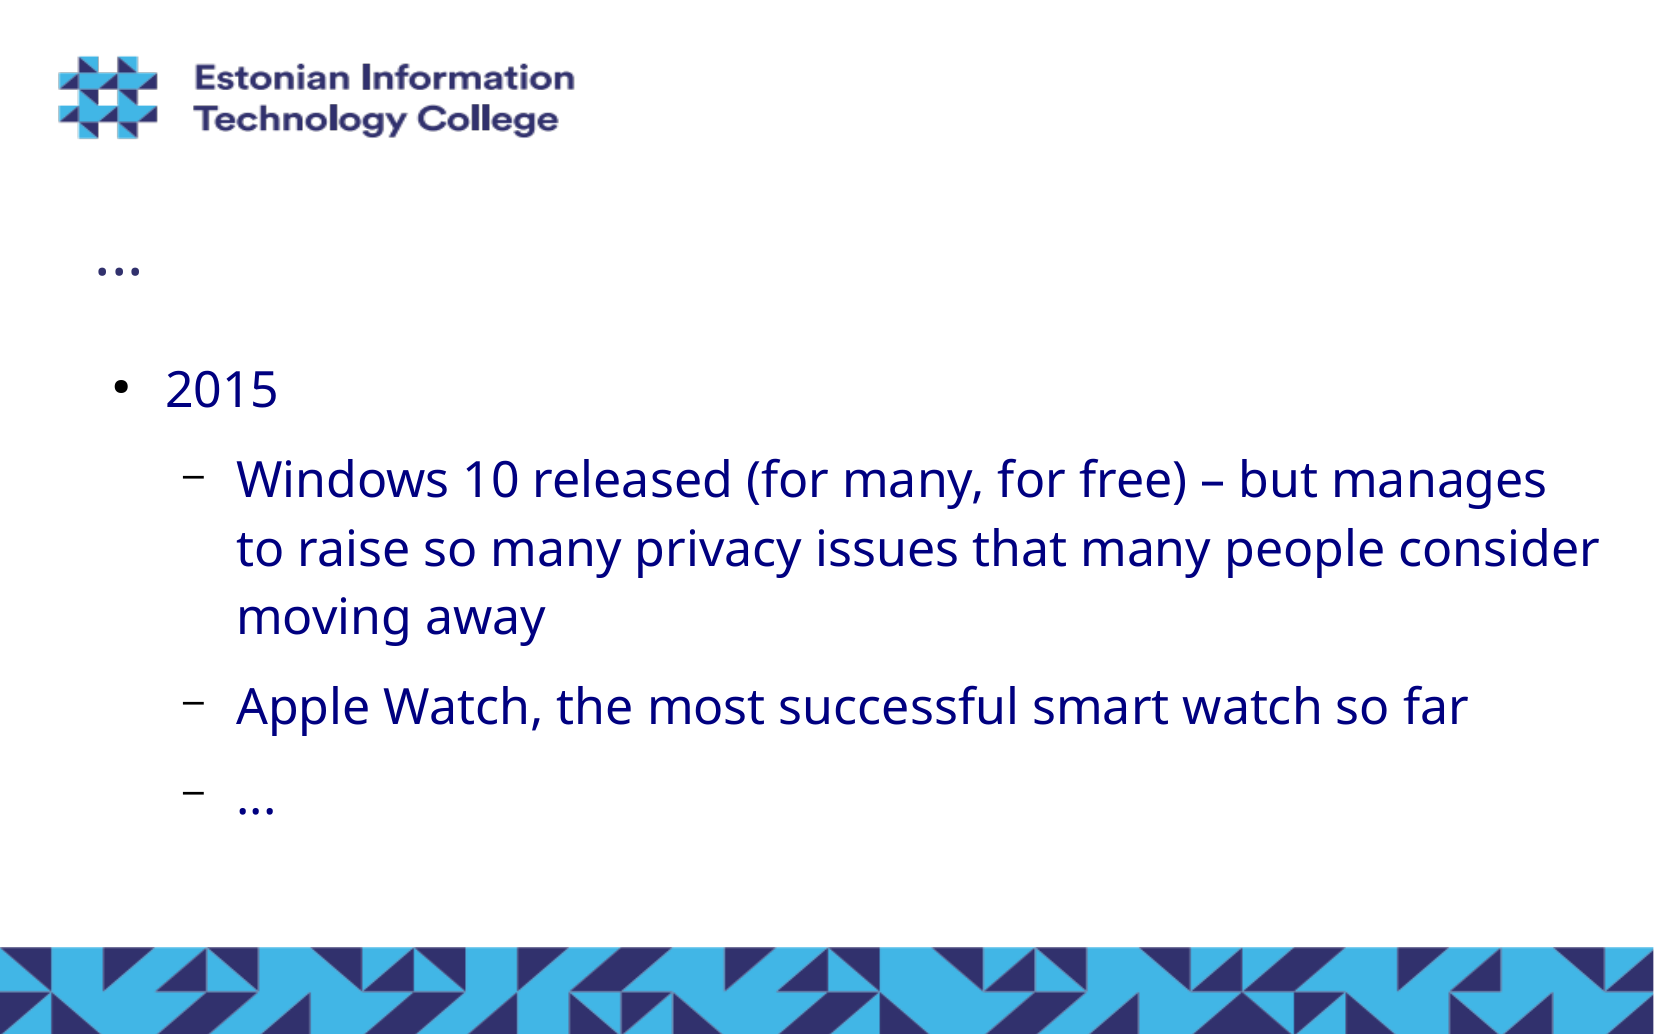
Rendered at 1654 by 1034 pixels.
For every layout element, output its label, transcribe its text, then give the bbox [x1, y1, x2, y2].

title ... [94, 165, 1231, 338]
list 2015 Windows 10 released (for many, for free) – but manages to raise so many privacy issues that many people consider moving away Apple Watch, the most successful smart watch so far ... [94, 354, 1607, 922]
